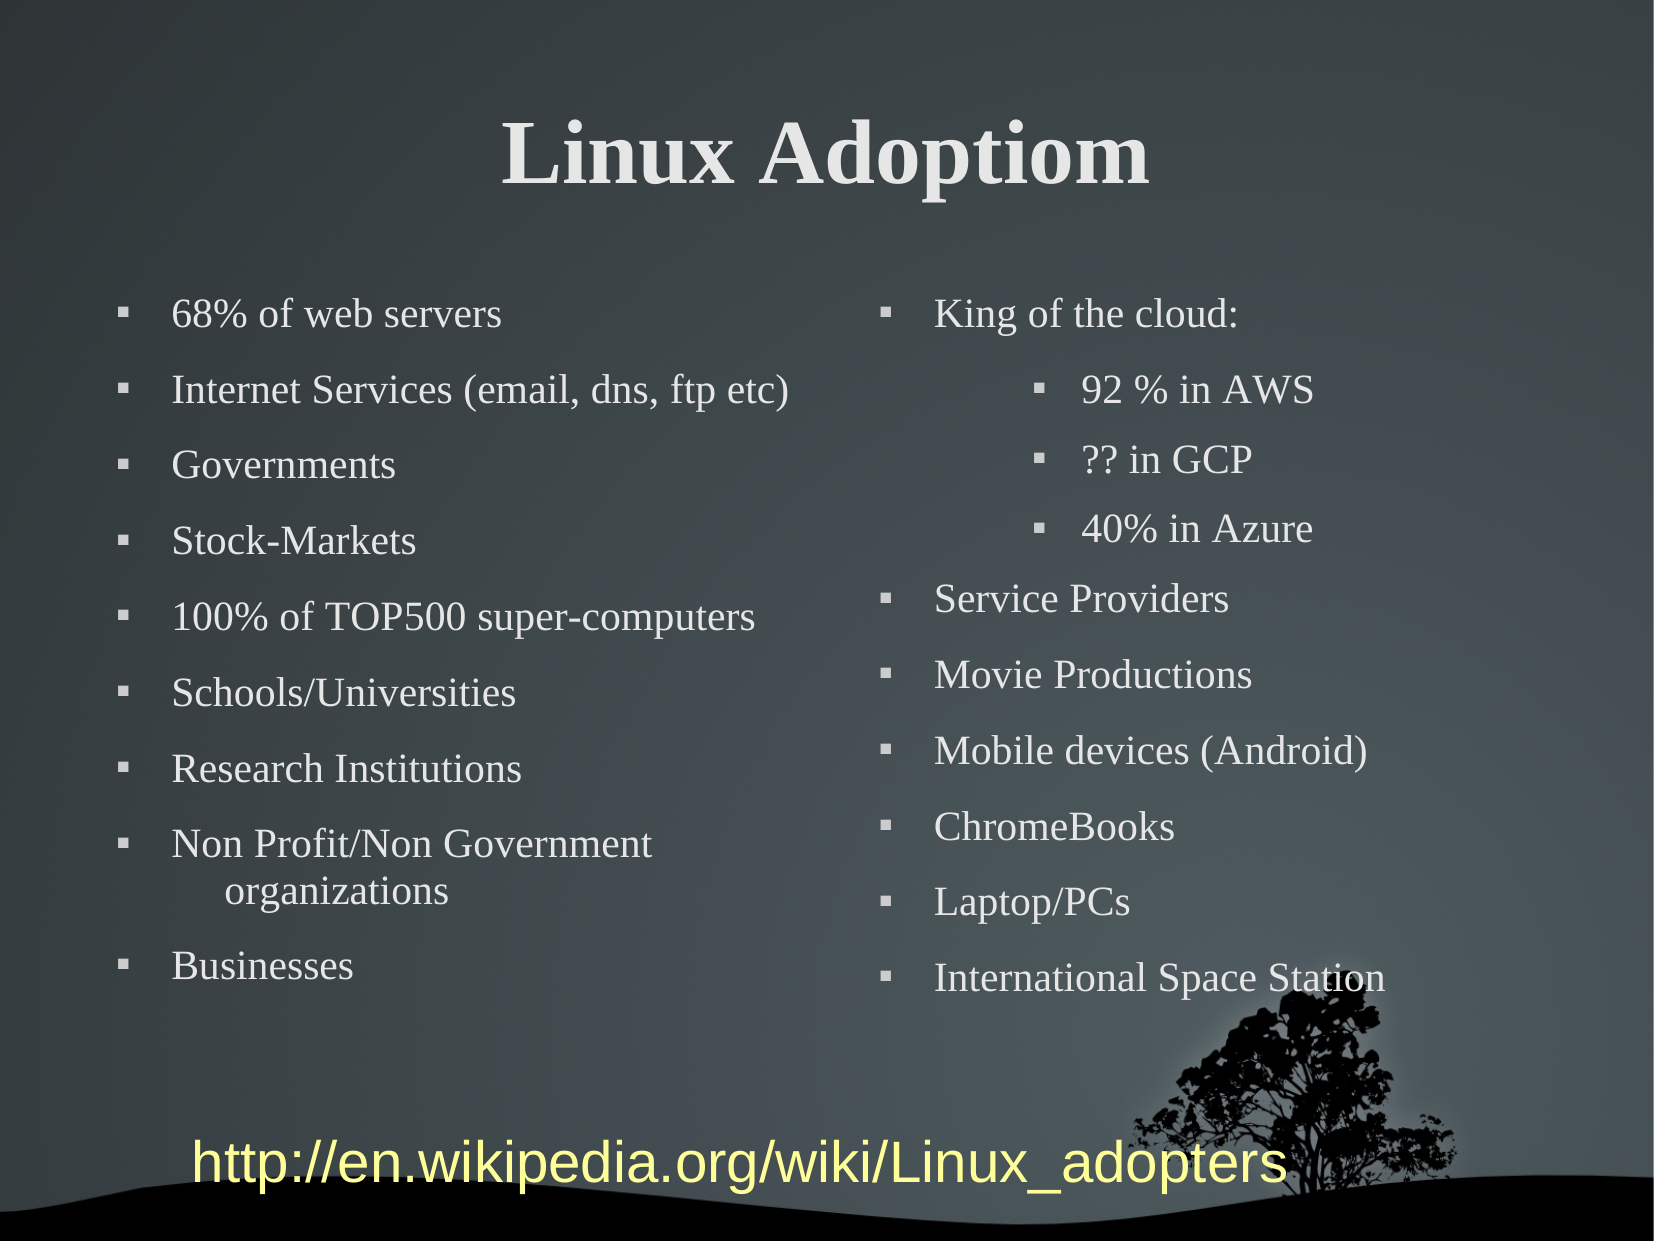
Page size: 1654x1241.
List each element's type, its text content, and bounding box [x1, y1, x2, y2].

picture [0, 0, 1654, 1241]
title Linux Adoptiom [82, 49, 1571, 257]
list King of the cloud: 92 % in AWS ?? in GCP 40% in Azure Service Providers Movie Productions Mobile devices (Android) ChromeBooks Laptop/PCs International Space Station [845, 290, 1572, 1182]
list 68% of web servers Internet Services (email, dns, ftp etc) Governments Stock-Markets 100% of TOP500 super-computers Schools/Universities Research Institutions Non Profit/Non Government organizations Businesses [82, 290, 809, 1196]
text_box http://en.wikipedia.org/wiki/Linux_adopters [177, 1122, 1501, 1209]
